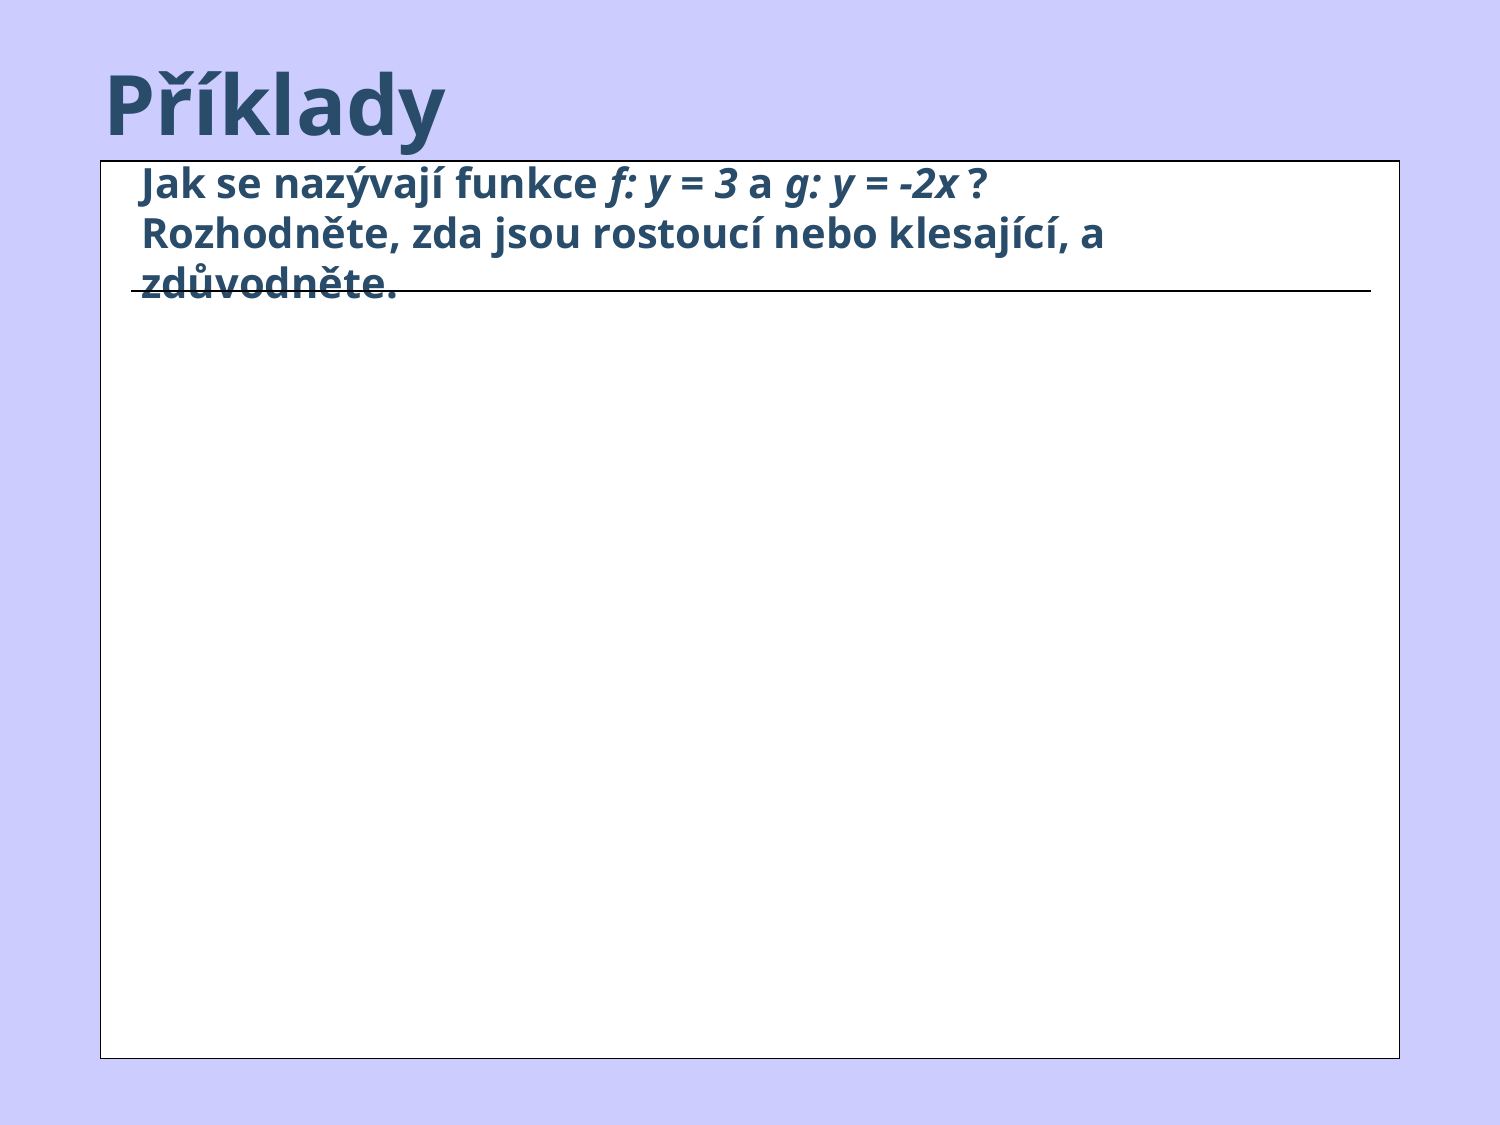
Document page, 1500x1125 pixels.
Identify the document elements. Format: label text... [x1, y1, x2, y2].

text_box [315, 279, 322, 290]
text_box [369, 279, 378, 284]
text_box [184, 279, 190, 290]
text_box [326, 279, 347, 290]
text_box [196, 279, 205, 290]
text_box [353, 279, 365, 290]
text_box [152, 279, 164, 290]
text_box [169, 280, 178, 290]
text_box [233, 279, 243, 290]
text_box [223, 279, 231, 290]
text_box [287, 279, 294, 290]
text_box [211, 279, 220, 290]
text_box Jak se nazývají funkce f: y = 3 a g: y = -2x ? Rozhodněte, zda jsou rostoucí nebo klesající, a zdůvodněte. [126, 184, 1367, 279]
text_box [247, 280, 257, 290]
text_box [261, 279, 267, 290]
text_box [100, 190, 1400, 1059]
text_box [272, 280, 281, 290]
title Příklady [88, 39, 1414, 190]
text_box [300, 280, 309, 290]
text_box [326, 279, 335, 284]
